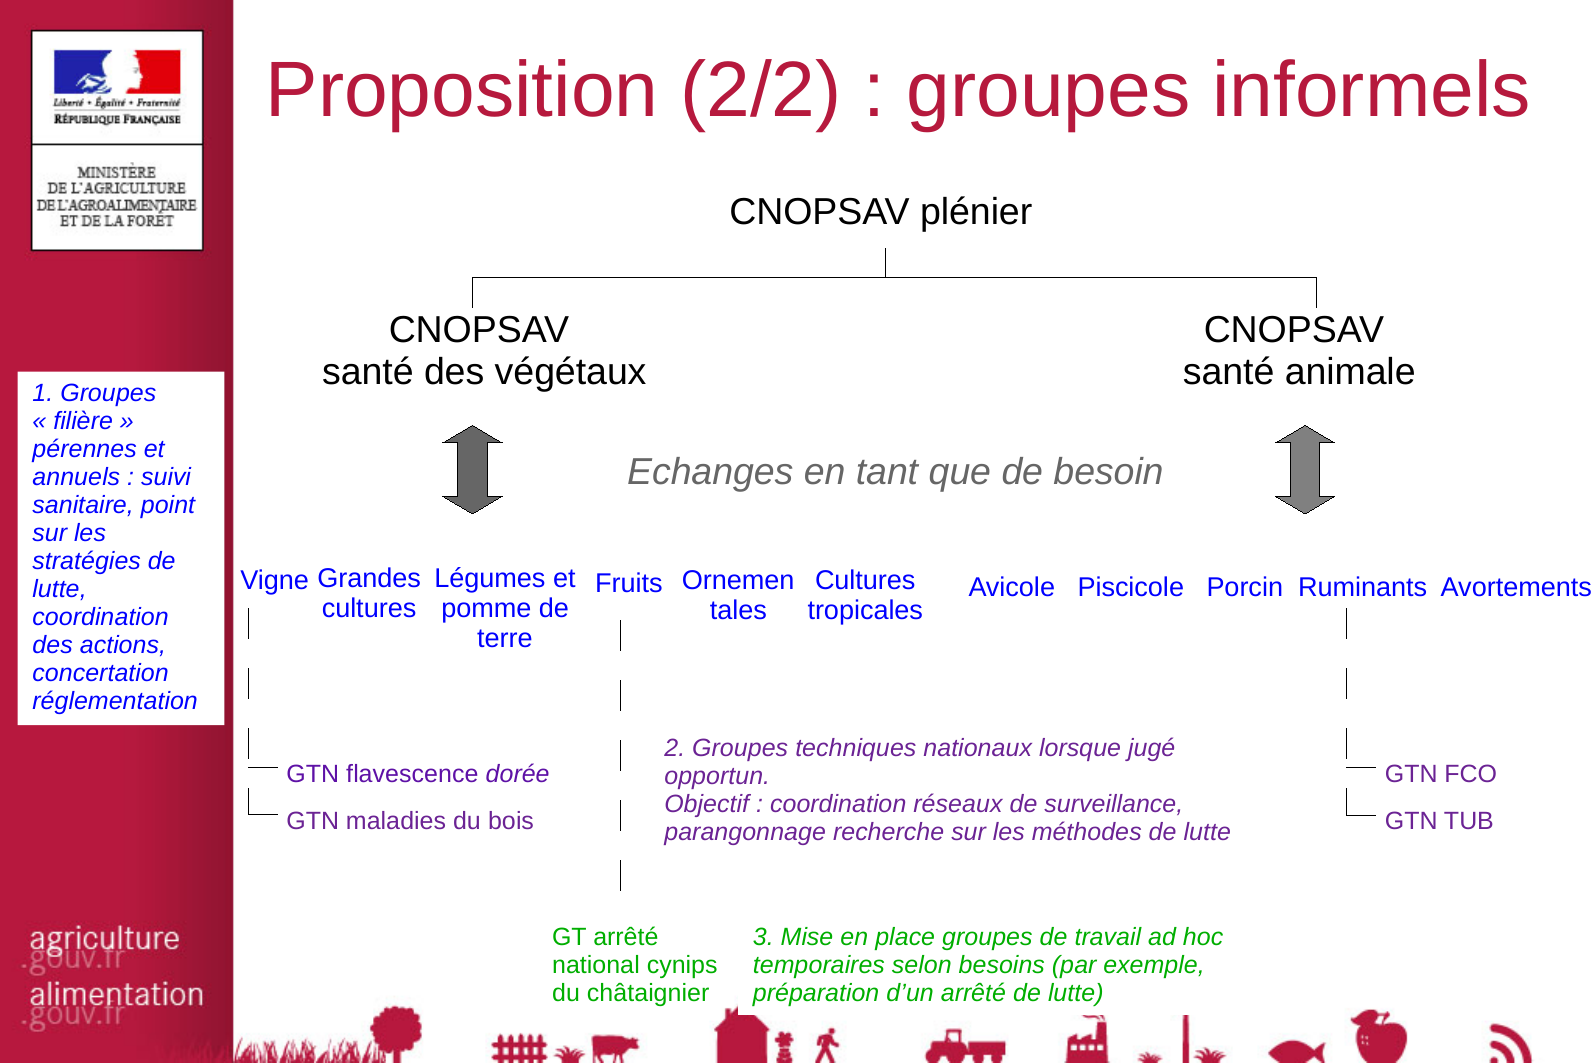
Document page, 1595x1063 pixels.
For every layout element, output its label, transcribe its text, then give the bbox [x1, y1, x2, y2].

text_box Vigne [225, 557, 265, 603]
picture [0, 0, 1594, 1063]
text_box Echanges en tant que de besoin [561, 442, 1241, 500]
text_box Avicole Piscicole Porcin Ruminants Avortements [933, 571, 1595, 628]
text_box Cultures tropicales [827, 557, 969, 633]
text_box GTN FCO [1370, 752, 1595, 796]
title Proposition (2/2) : groupes informels [265, 1, 1536, 179]
text_box Fruits [609, 561, 649, 606]
text_box [442, 425, 503, 514]
text_box 1. Groupes « filière » pérennes et annuels : suivi sanitaire, point sur les stratégies de lutte, coordination des actions, concertation réglementation [17, 371, 225, 726]
text_box Ornemen tales [649, 557, 827, 633]
text_box [1275, 425, 1335, 514]
text_box CNOPSAV plénier [714, 183, 1069, 240]
text_box Légumes et pomme de terre [401, 555, 609, 749]
text_box 2. Groupes techniques nationaux lorsque jugé opportun. Objectif : coordination réseaux de surveillance, parangonnage recherche sur les méthodes de lutte [649, 726, 1300, 854]
text_box GTN TUB [1370, 799, 1595, 843]
text_box GTN flavescence dorée [271, 752, 649, 796]
text_box Grandes cultures [265, 555, 473, 630]
text_box CNOPSAV santé des végétaux [307, 301, 662, 401]
text_box GTN maladies du bois [271, 799, 649, 843]
text_box CNOPSAV santé animale [1122, 301, 1477, 401]
text_box 3. Mise en place groupes de travail ad hoc temporaires selon besoins (par exemple, préparation d’un arrêté de lutte) [738, 915, 1241, 1015]
text_box GT arrêté national cynips du châtaignier [537, 915, 738, 1015]
